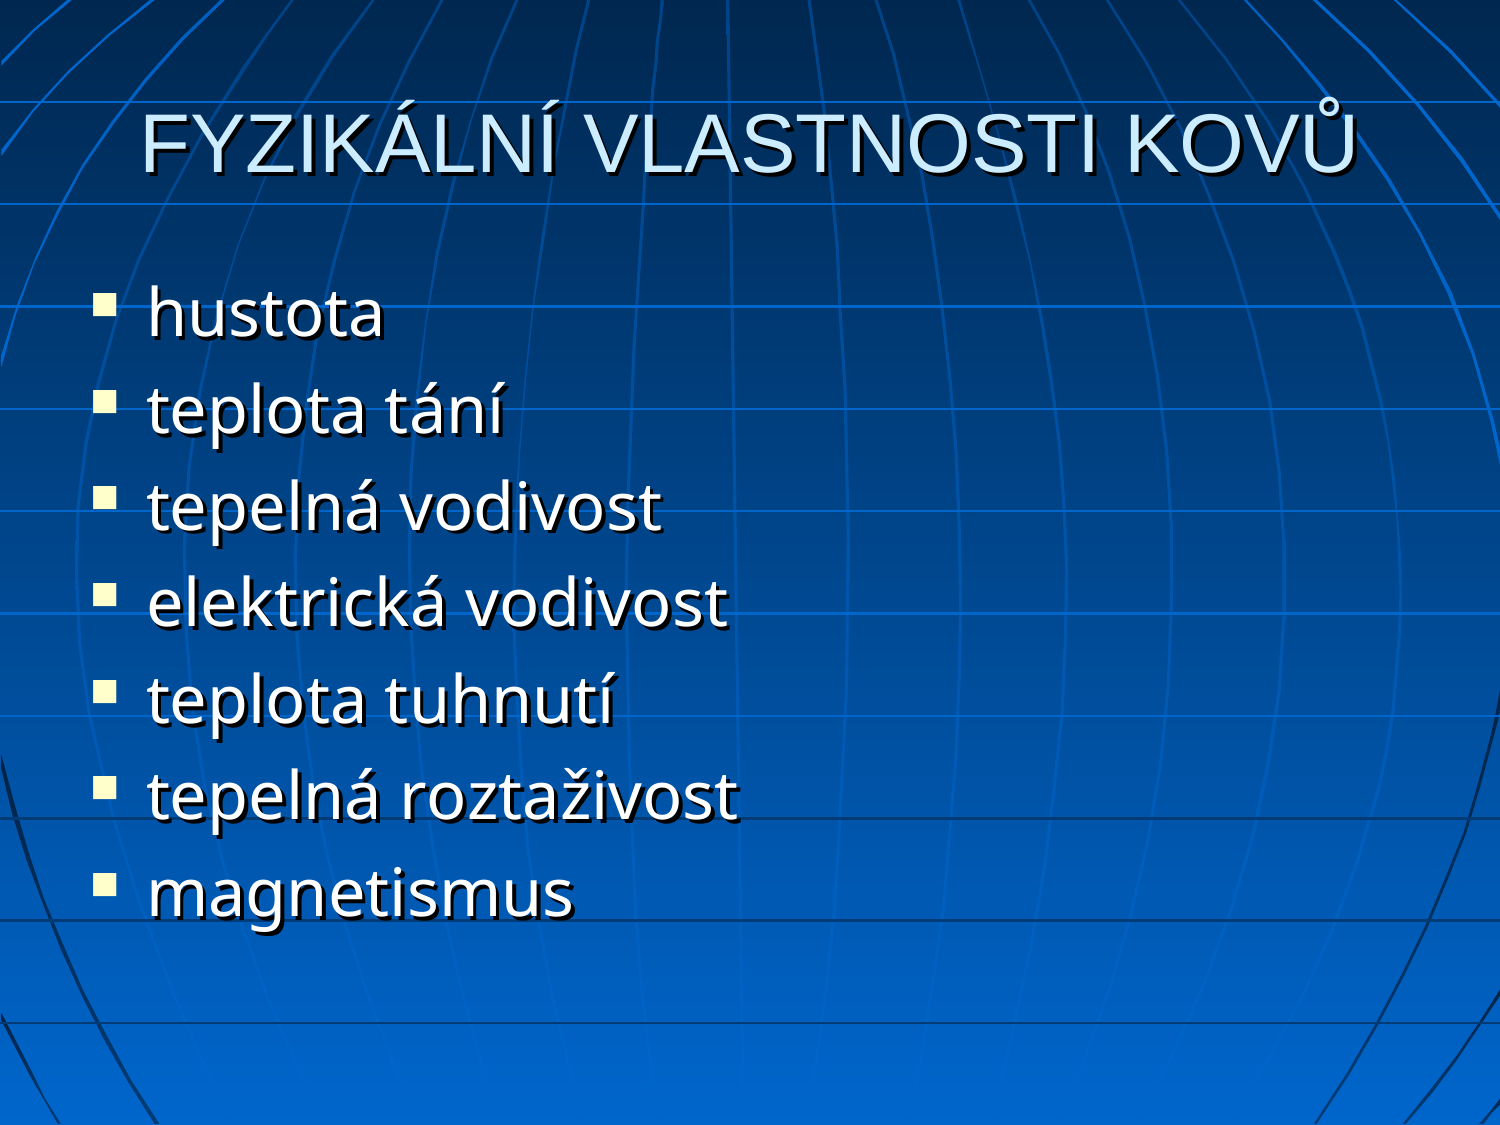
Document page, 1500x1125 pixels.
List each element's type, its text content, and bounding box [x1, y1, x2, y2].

title FYZIKÁLNÍ VLASTNOSTI KOVŮ [75, 45, 1426, 233]
list hustota teplota tání tepelná vodivost elektrická vodivost teplota tuhnutí tepelná roztaživost magnetismus [75, 262, 1426, 1006]
